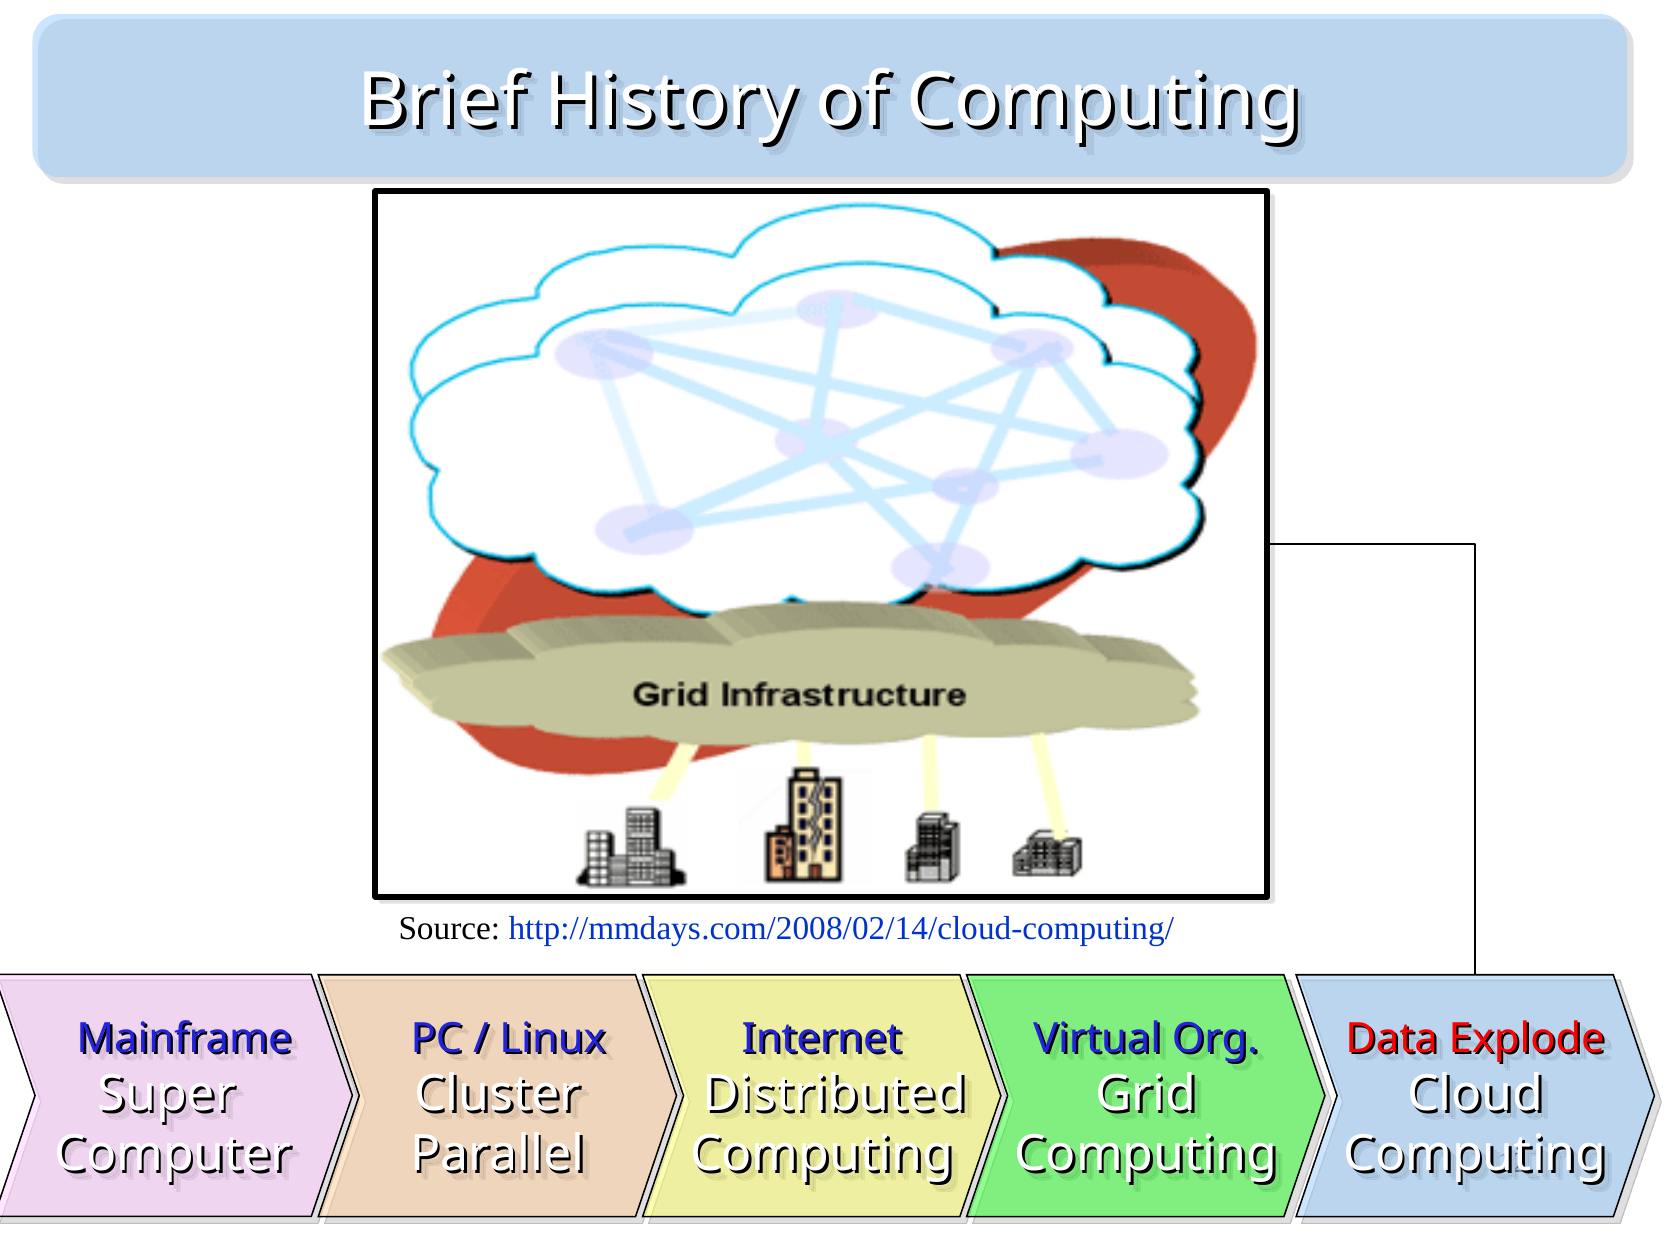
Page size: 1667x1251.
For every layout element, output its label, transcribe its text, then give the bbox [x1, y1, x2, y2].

text_box Data Explode Cloud Computing [1296, 974, 1655, 1217]
text_box Mainframe Super Computer [0, 974, 353, 1217]
text_box Internet Distributed Computing [642, 974, 1001, 1217]
text_box Brief History of Computing [32, 13, 1628, 178]
text_box Source: http://mmdays.com/2008/02/14/cloud-computing/ [383, 898, 1252, 954]
text_box PC / Linux Cluster Parallel [318, 974, 677, 1217]
text_box Virtual Org. Grid Computing [966, 974, 1325, 1217]
picture [378, 193, 1265, 894]
